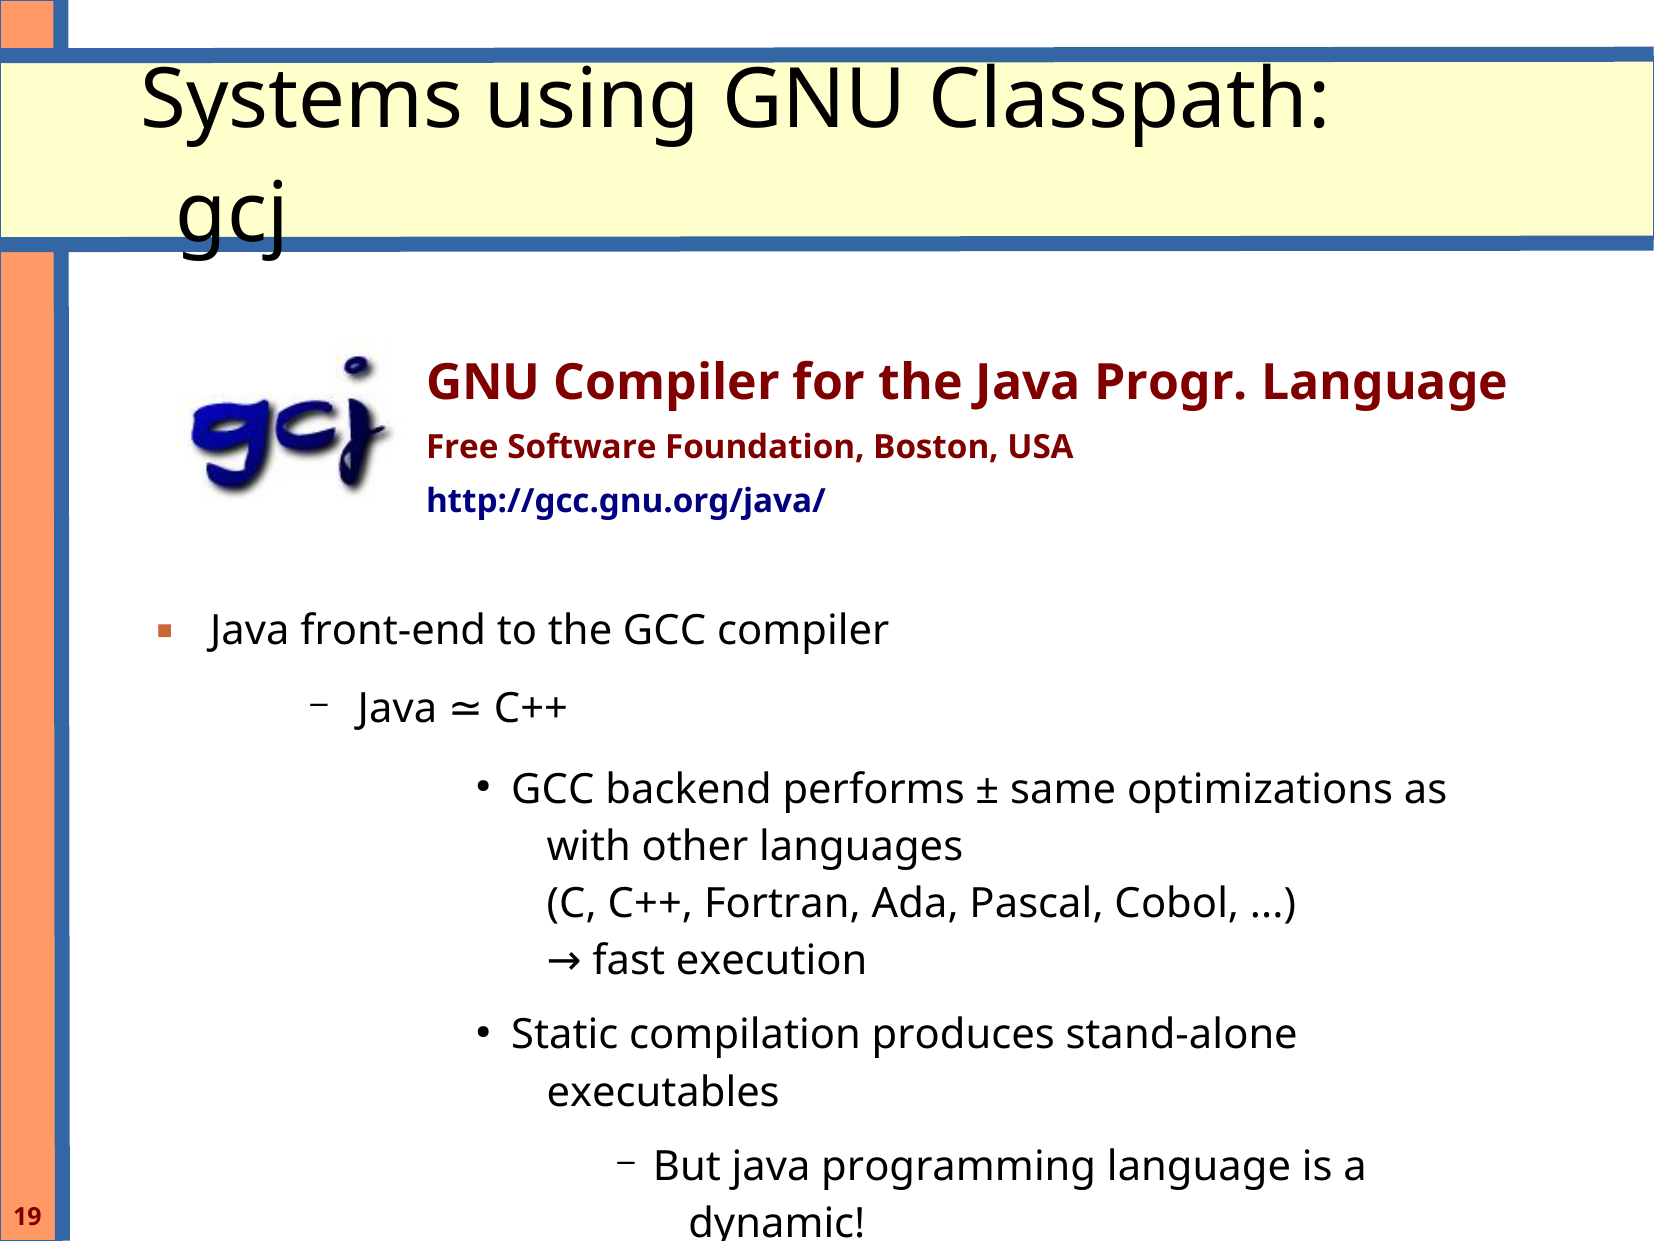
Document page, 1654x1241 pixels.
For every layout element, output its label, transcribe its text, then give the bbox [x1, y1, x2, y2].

list Java front-end to the GCC compiler Java ≃ C++ GCC backend performs ± same optimizations as with other languages (C, C++, Fortran, Ada, Pascal, Cobol, ...) → fast execution Static compilation produces stand-alone executables But java programming language is a dynamic! → Run-time library contains a simple bytecode interpreter for dynamically loaded classes → loadClass() can use a mapping to native shared libraries [121, 600, 1534, 1221]
text_box GNU Compiler for the Java Progr. Language Free Software Foundation, Boston, USA http://gcc.gnu.org/java/ [426, 321, 1581, 547]
title Systems using GNU Classpath: gcj [105, 93, 1442, 212]
picture [175, 340, 403, 505]
